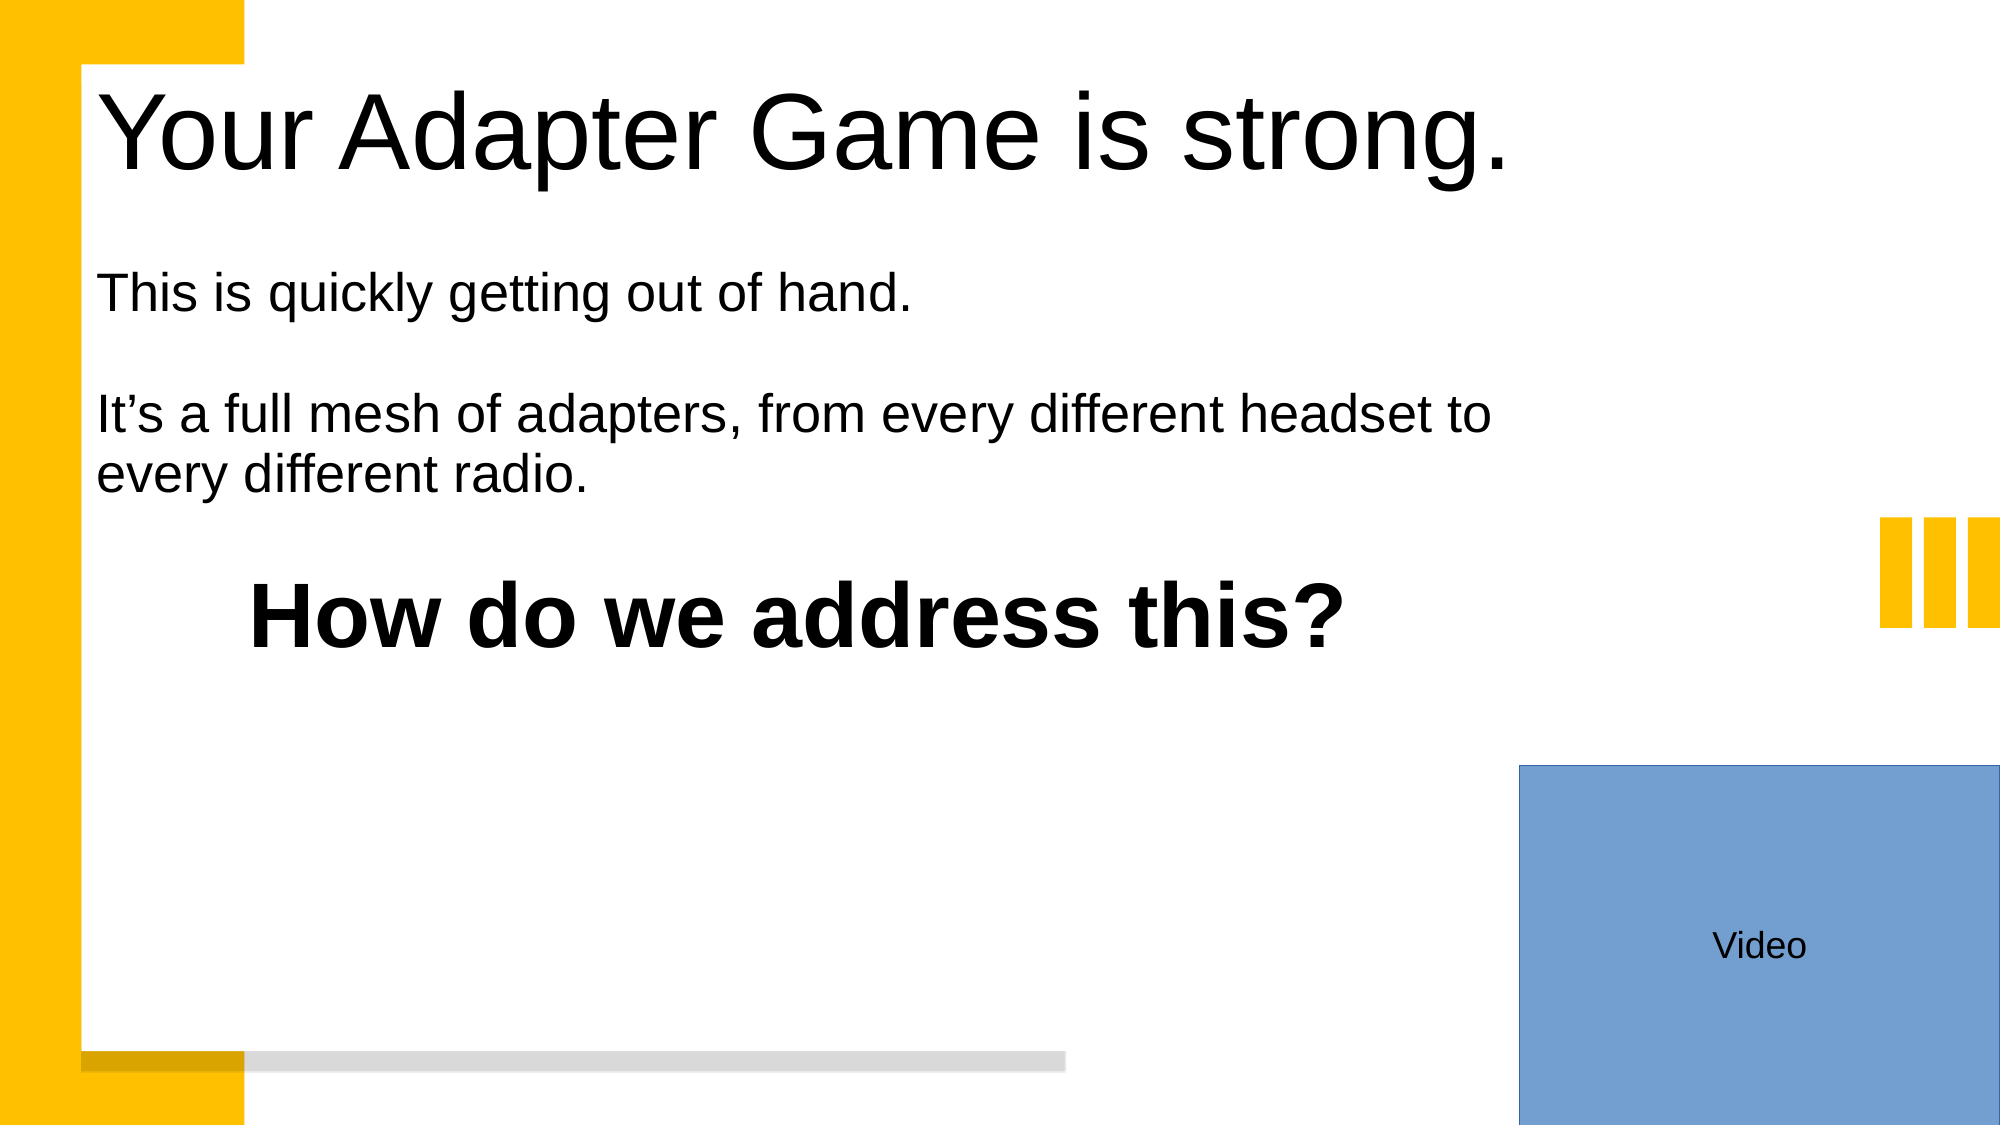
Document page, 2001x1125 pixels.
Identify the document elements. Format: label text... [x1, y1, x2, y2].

text_box Your Adapter Game is strong. [81, 64, 1921, 201]
text_box This is quickly getting out of hand. It’s a full mesh of adapters, from every different headset to every different radio. How do we address this? [81, 254, 1516, 1036]
text_box [0, 0, 2000, 1125]
text_box Video [1519, 765, 2000, 1125]
